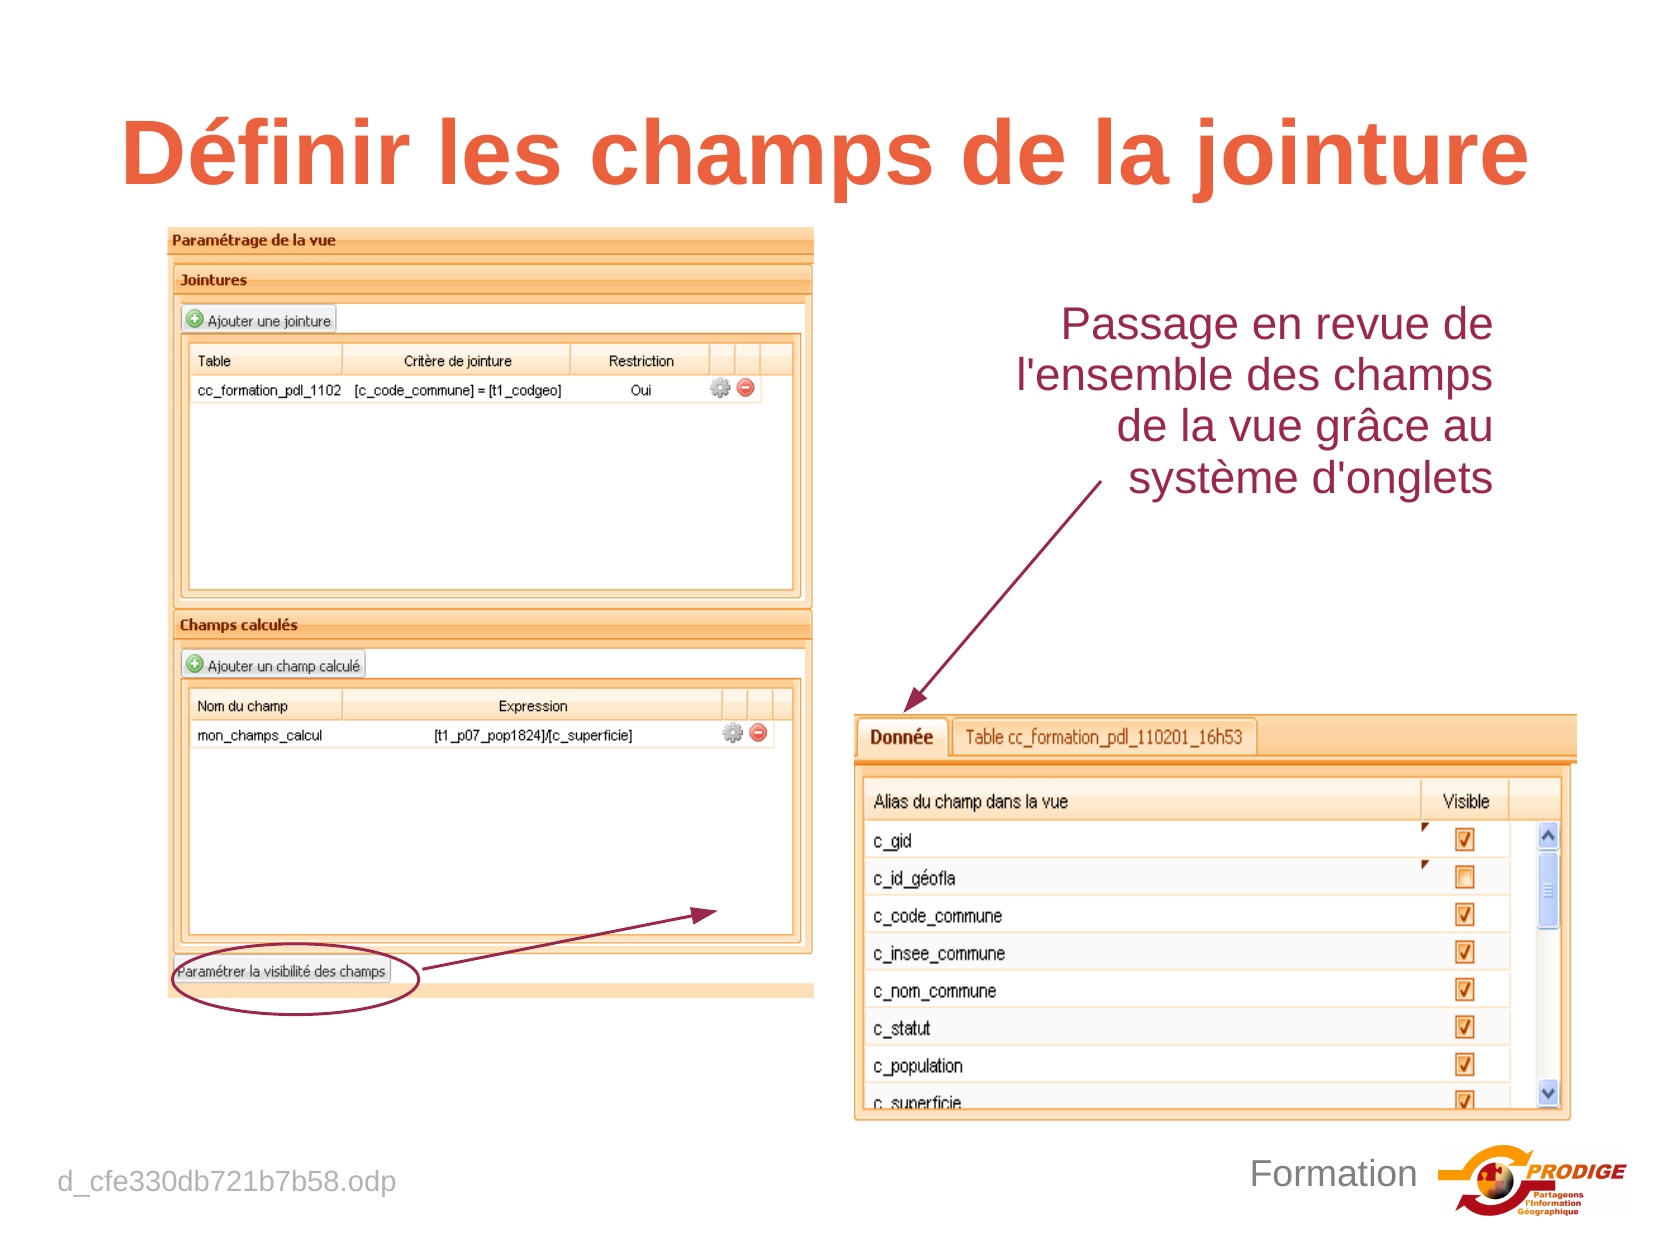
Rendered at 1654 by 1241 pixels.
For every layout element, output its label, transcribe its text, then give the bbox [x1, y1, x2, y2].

picture [167, 227, 814, 998]
title Définir les champs de la jointure [82, 56, 1571, 250]
picture [1438, 1145, 1627, 1216]
picture [175, 946, 417, 998]
picture [854, 714, 1577, 1130]
text_box Passage en revue de l'ensemble des champs de la vue grâce au système d'onglets [981, 290, 1509, 510]
